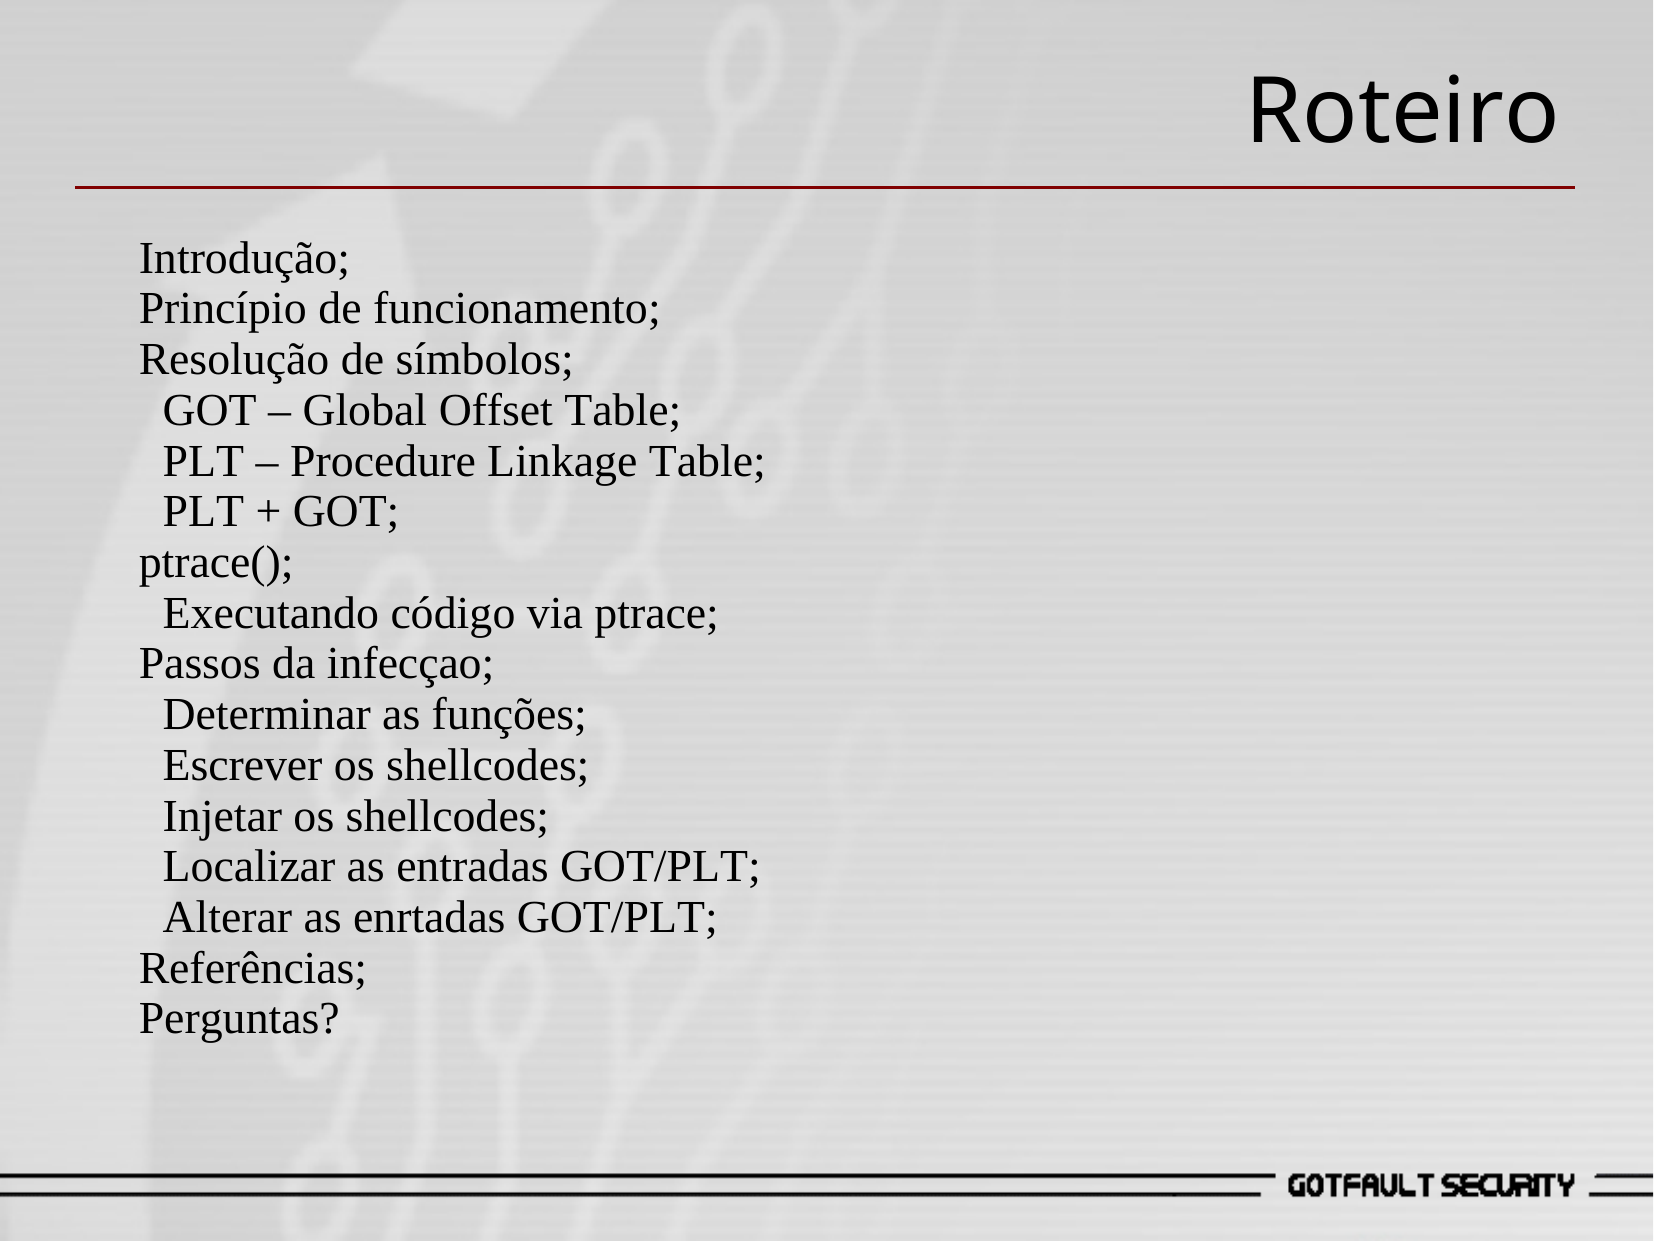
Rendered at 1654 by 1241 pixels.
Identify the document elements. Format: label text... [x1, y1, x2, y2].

text_box Roteiro [75, 37, 1576, 196]
picture [0, 0, 1654, 1241]
text_box Introdução; Princípio de funcionamento; Resolução de símbolos; GOT – Global Offset Table; PLT – Procedure Linkage Table; PLT + GOT; ptrace(); Executando código via ptrace; Passos da infecçao; Determinar as funções; Escrever os shellcodes; Injetar os shellcodes; Localizar as entradas GOT/PLT; Alterar as enrtadas GOT/PLT; Referências; Perguntas? [112, 225, 1388, 1129]
